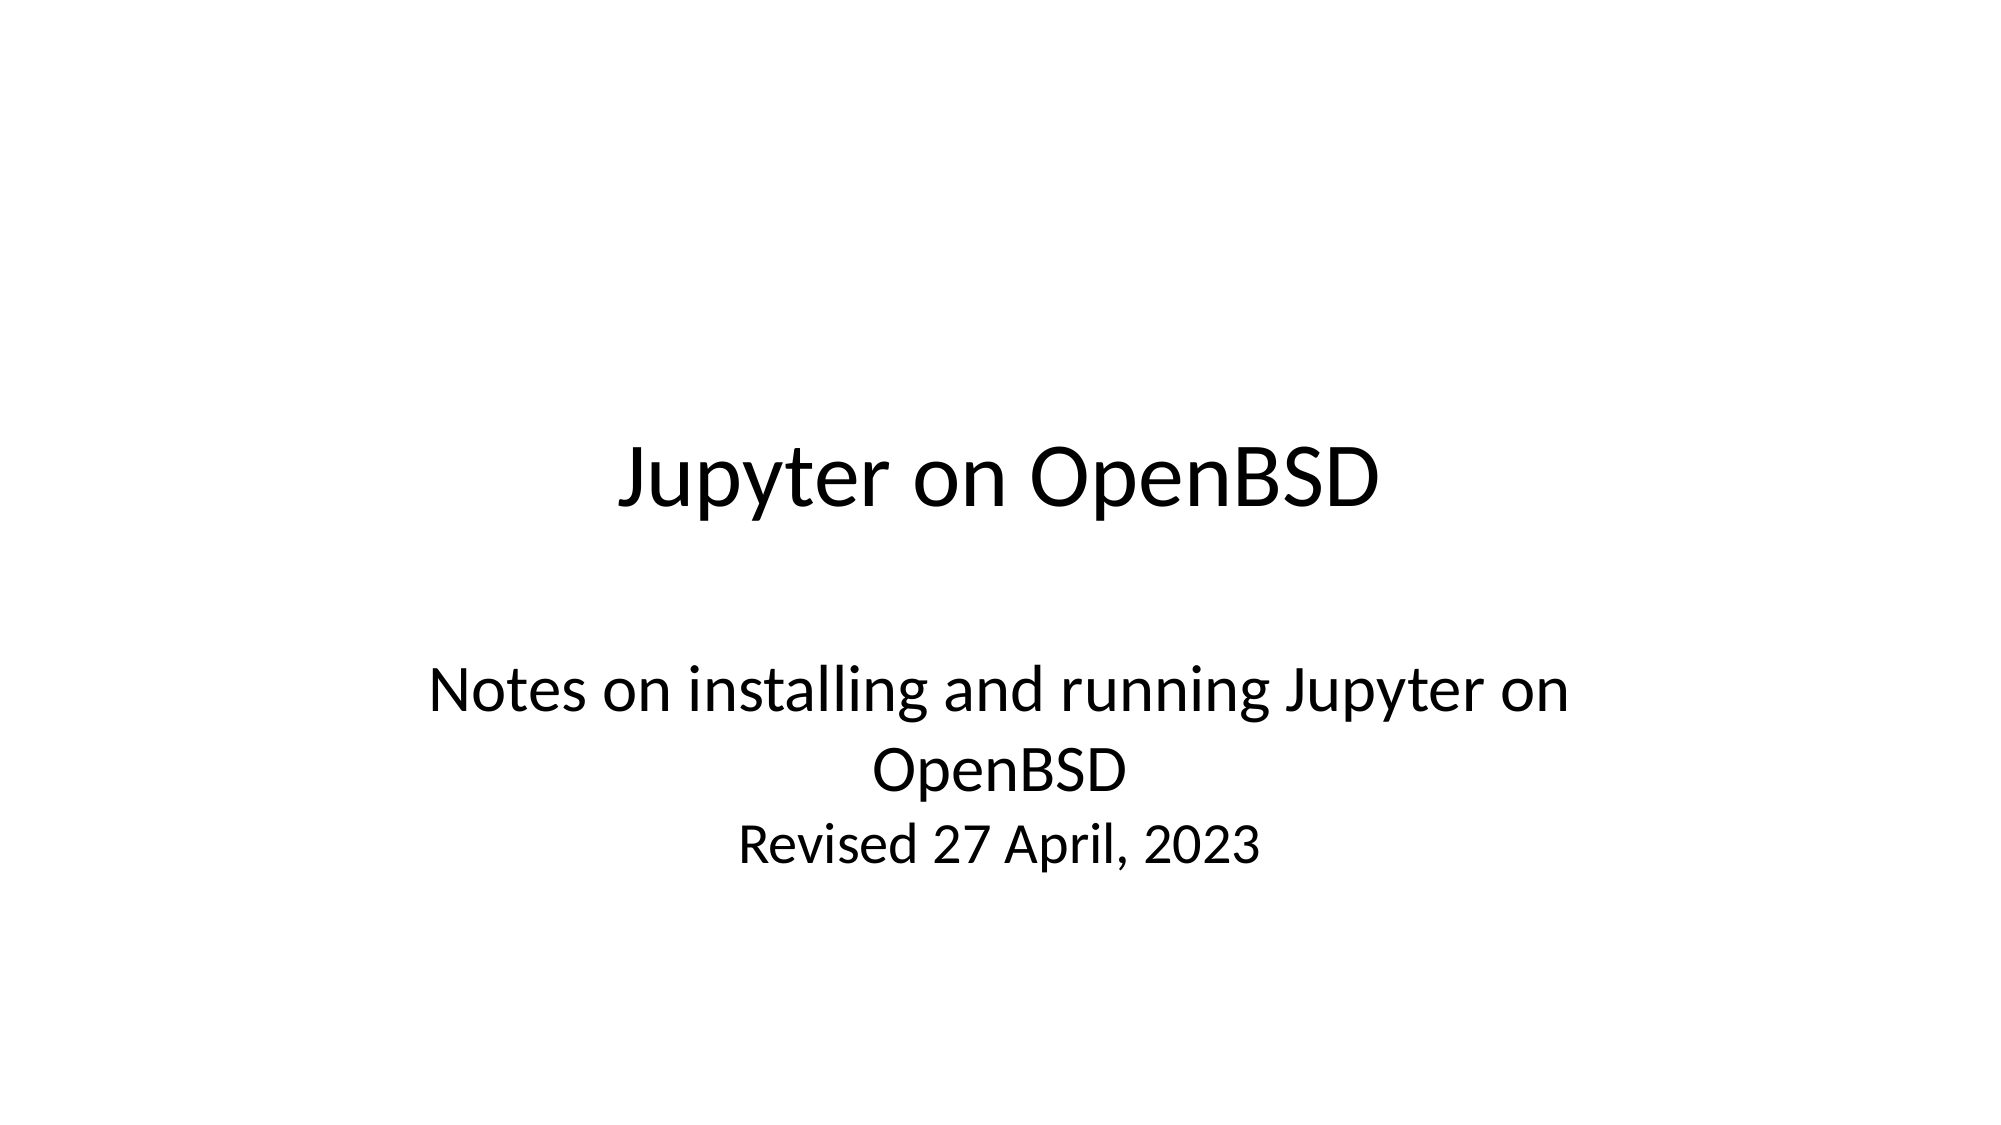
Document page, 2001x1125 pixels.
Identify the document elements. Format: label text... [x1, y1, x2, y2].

title Jupyter on OpenBSD [150, 349, 1850, 591]
subtitle Notes on installing and running Jupyter on OpenBSD Revised 27 April, 2023 [300, 637, 1700, 925]
